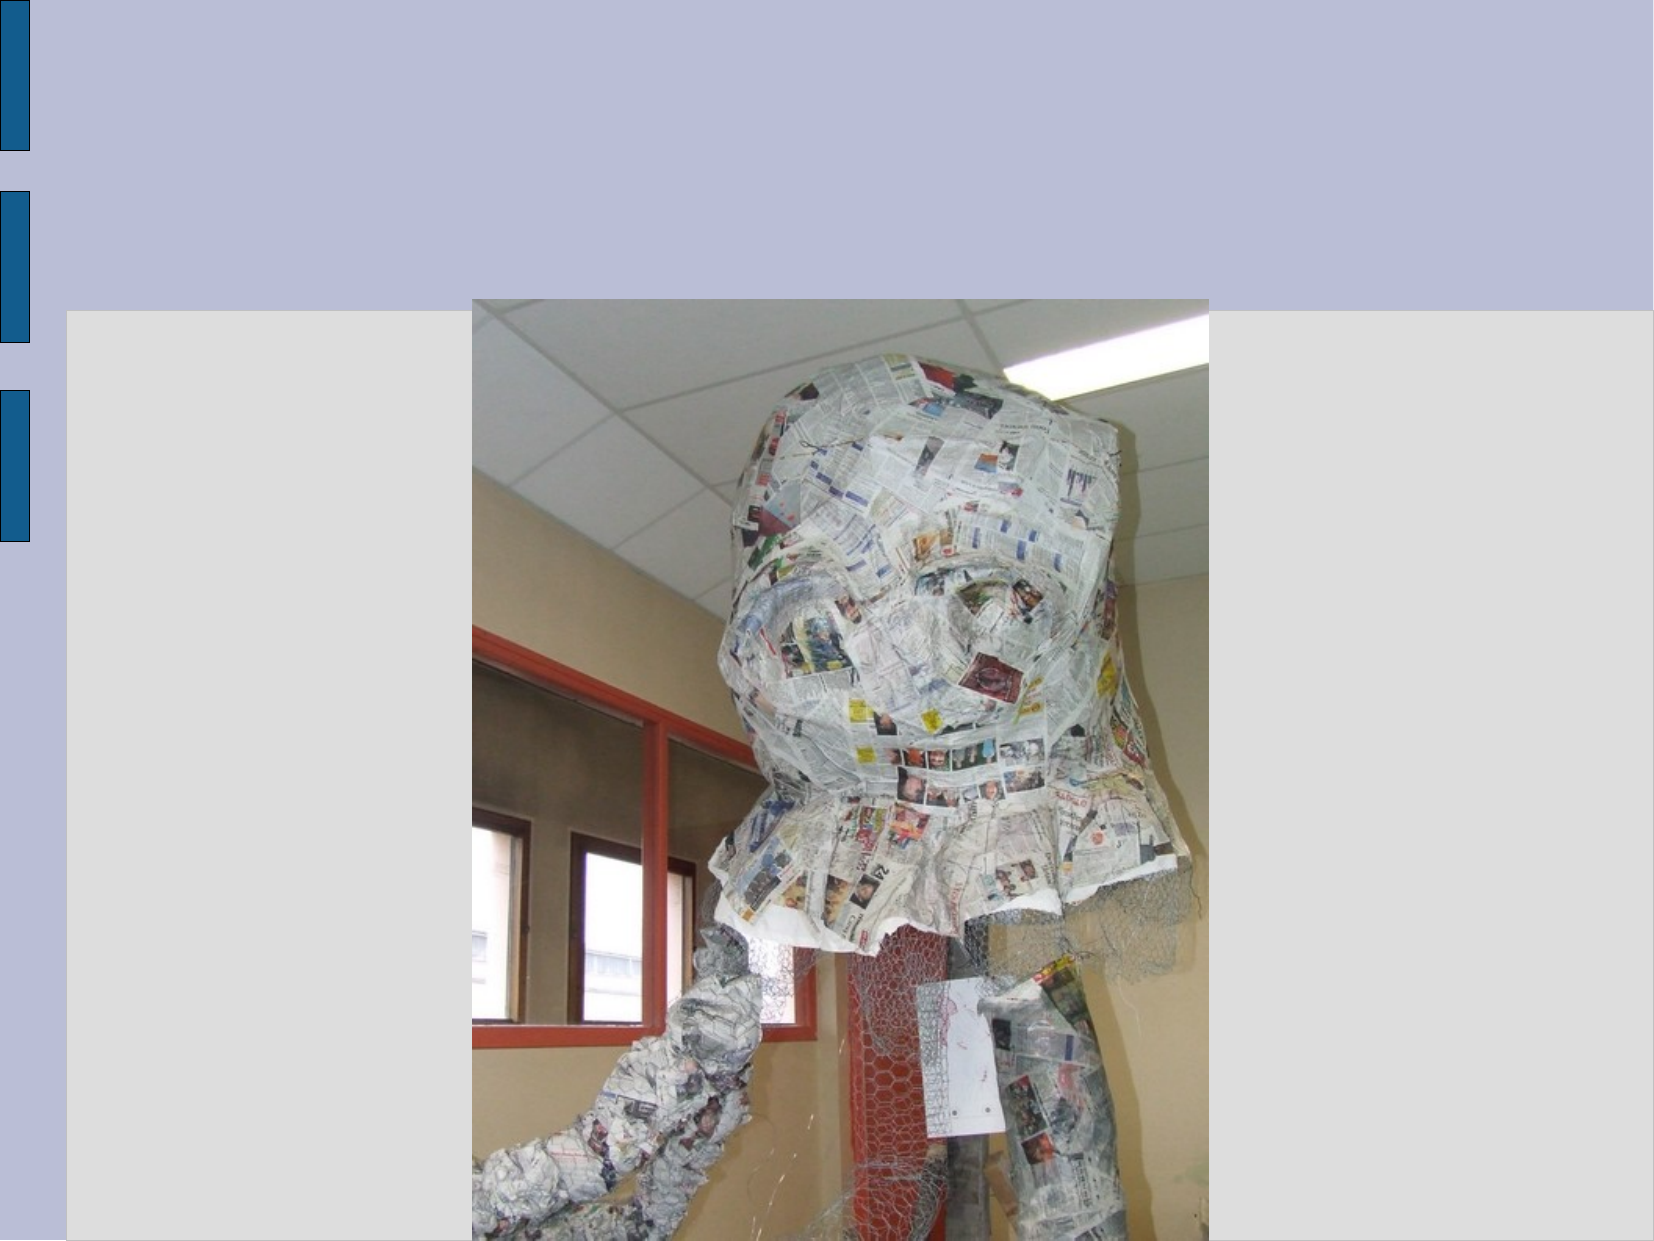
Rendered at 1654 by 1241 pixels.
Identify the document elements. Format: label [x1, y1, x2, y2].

picture [472, 299, 1209, 1241]
